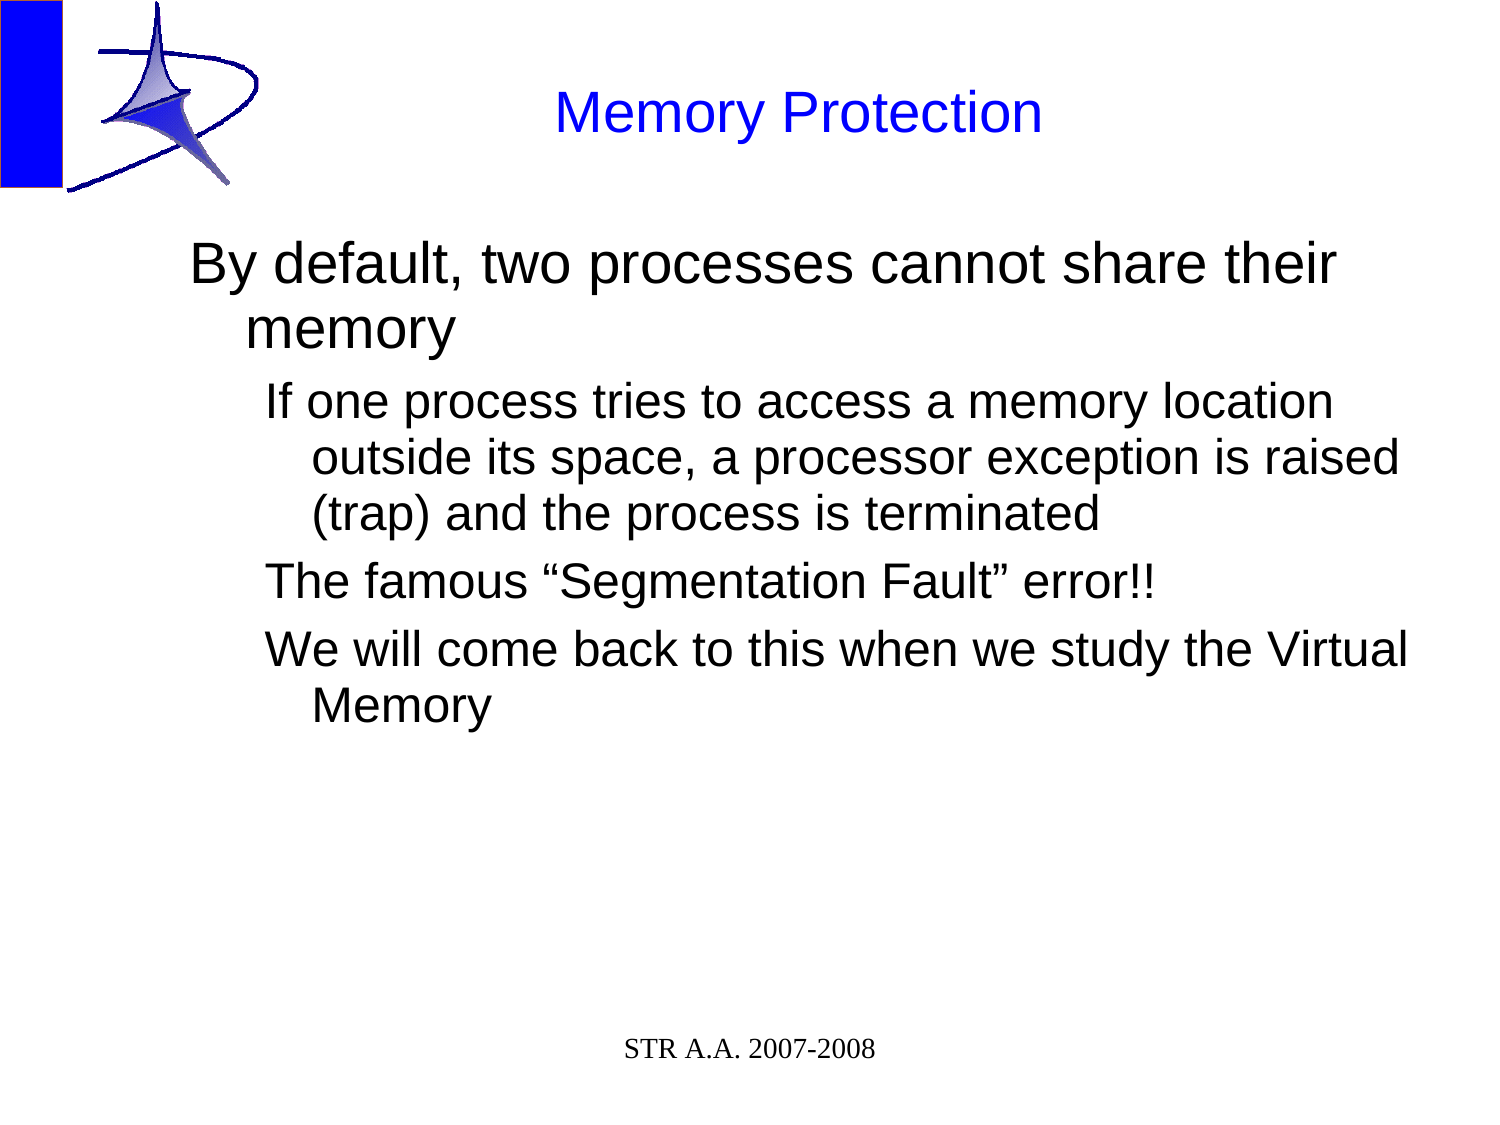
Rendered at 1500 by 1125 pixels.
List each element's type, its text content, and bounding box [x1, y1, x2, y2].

picture [62, 0, 263, 197]
title Memory Protection [174, 61, 1425, 164]
list By default, two processes cannot share their memory If one process tries to access a memory location outside its space, a processor exception is raised (trap) and the process is terminated The famous “Segmentation Fault” error!! We will come back to this when we study the Virtual Memory [174, 223, 1425, 987]
